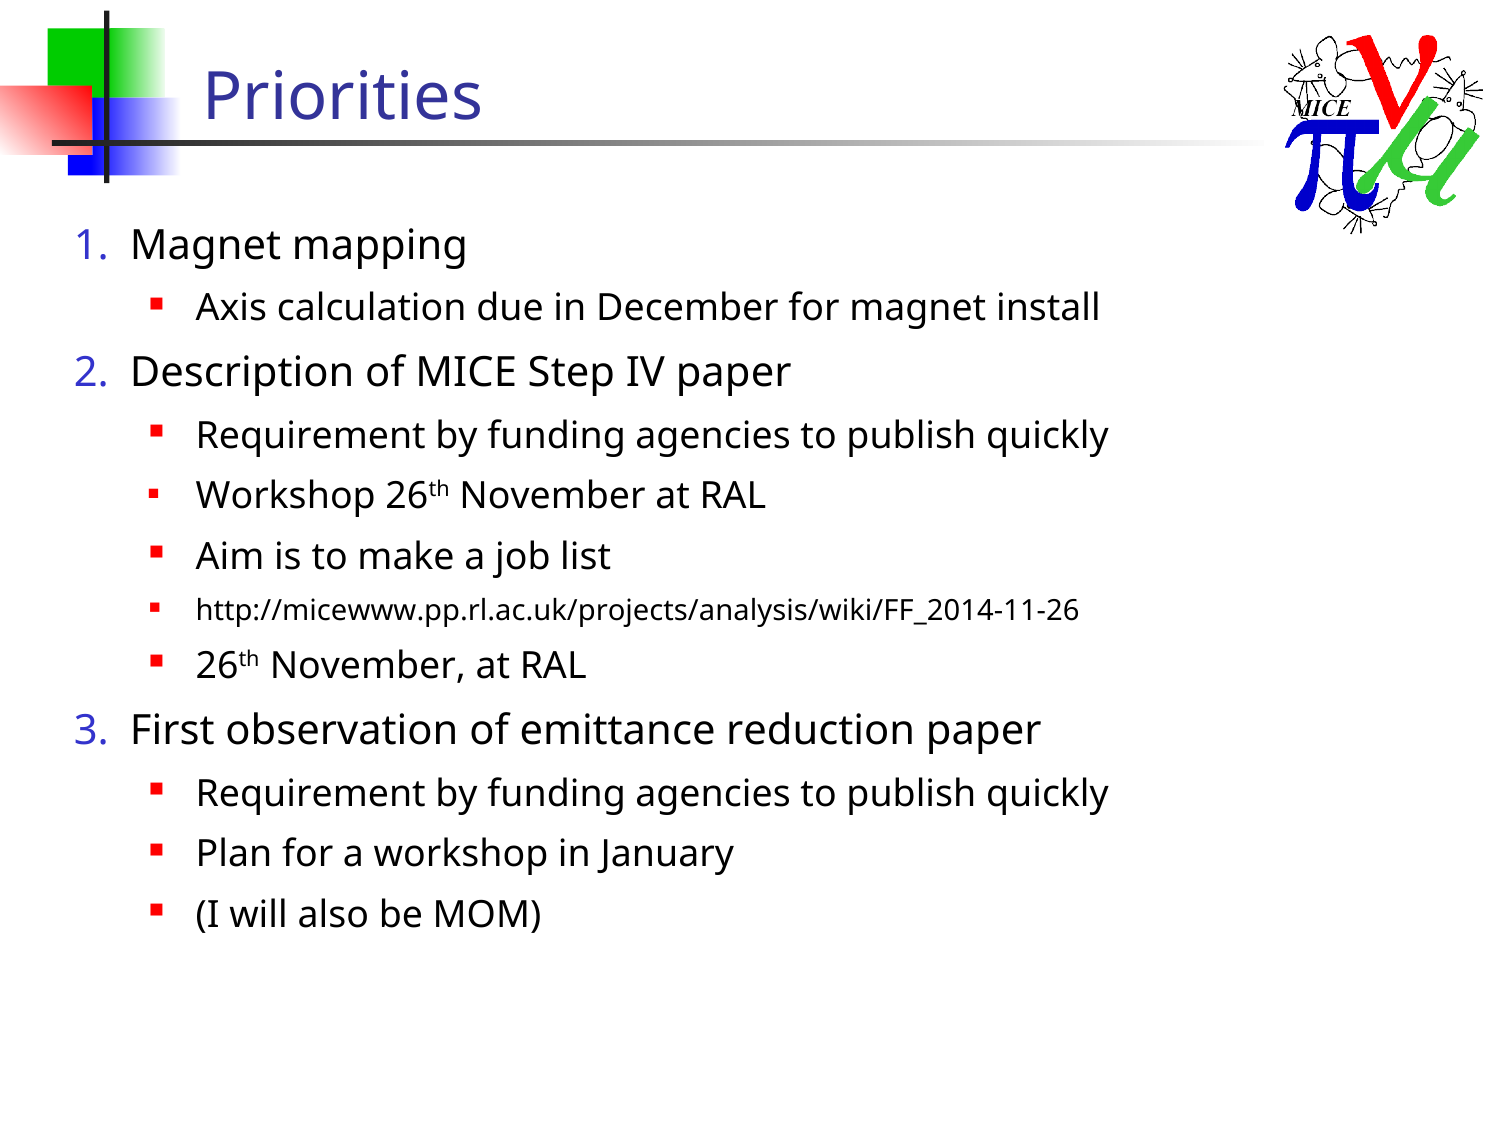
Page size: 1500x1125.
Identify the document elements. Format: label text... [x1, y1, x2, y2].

list Magnet mapping Axis calculation due in December for magnet install Description of MICE Step IV paper Requirement by funding agencies to publish quickly Workshop 26th November at RAL Aim is to make a job list http://micewww.pp.rl.ac.uk/projects/analysis/wiki/FF_2014-11-26 26th November, at RAL First observation of emittance reduction paper Requirement by funding agencies to publish quickly Plan for a workshop in January (I will also be MOM) [59, 206, 1402, 863]
title Priorities [187, 0, 1466, 147]
picture [1264, 5, 1500, 251]
